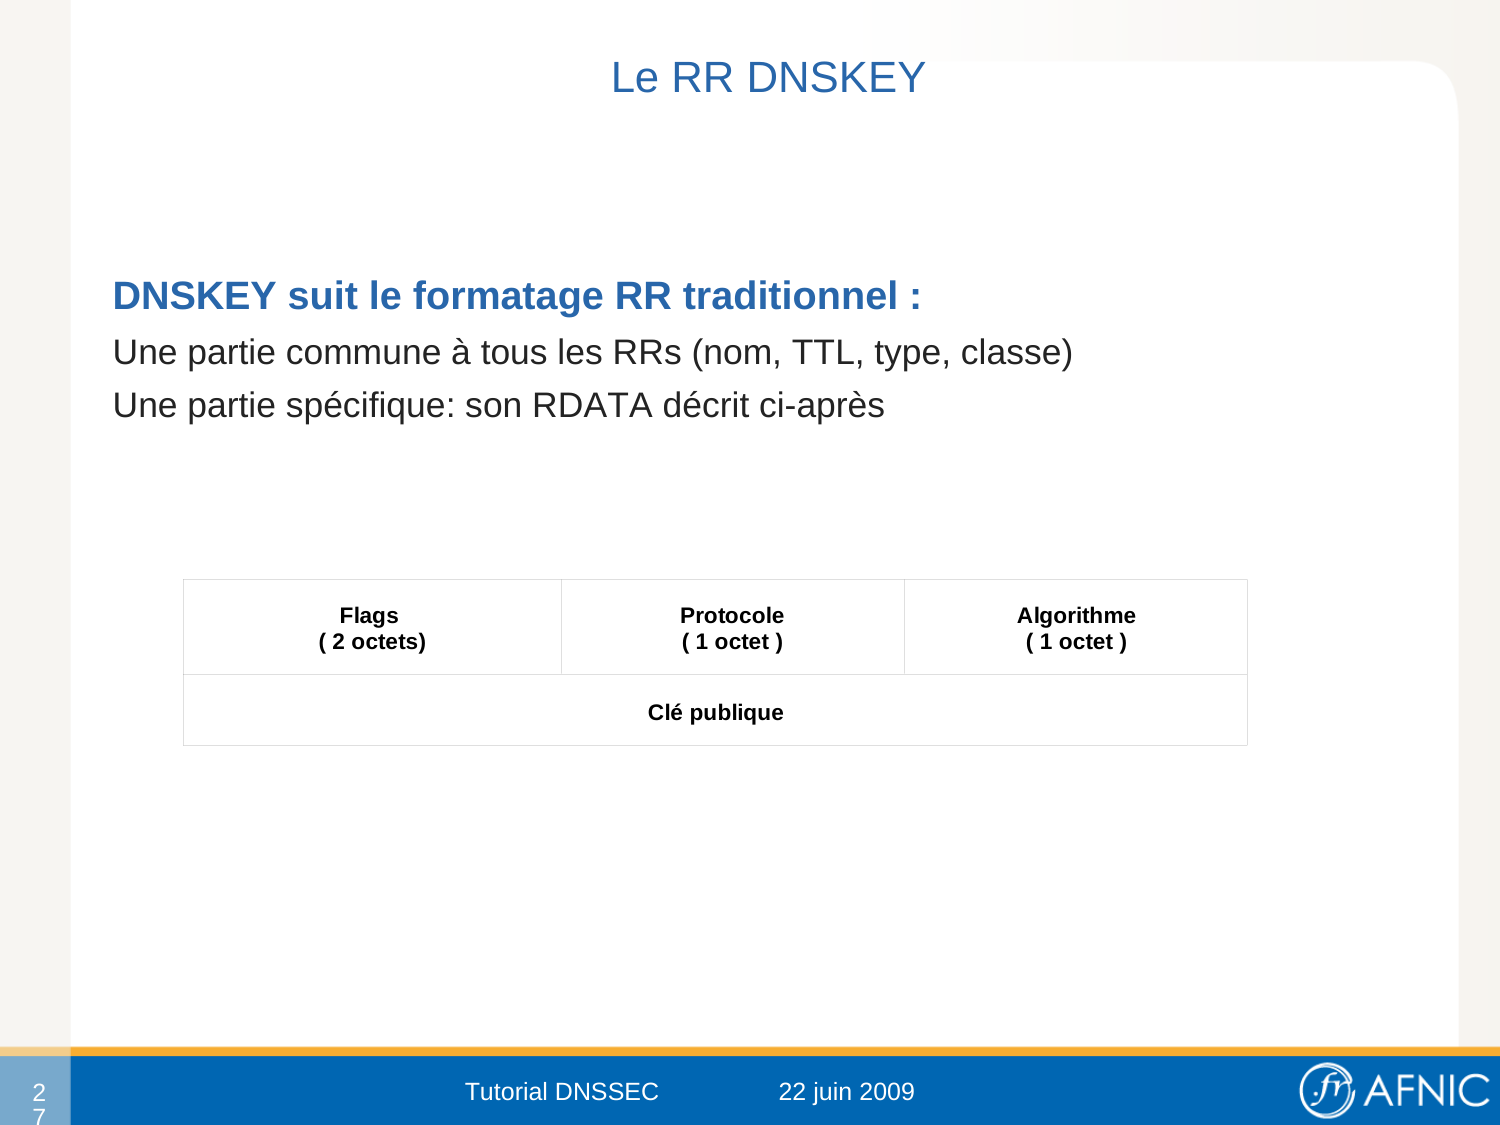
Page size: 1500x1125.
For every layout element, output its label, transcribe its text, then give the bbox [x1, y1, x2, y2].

picture [0, 0, 1500, 1125]
chart [160, 531, 1270, 806]
list DNSKEY suit le formatage RR traditionnel : Une partie commune à tous les RRs (nom, TTL, type, classe) Une partie spécifique: son RDATA décrit ci-après [112, 266, 1426, 994]
title Le RR DNSKEY [112, 12, 1426, 138]
